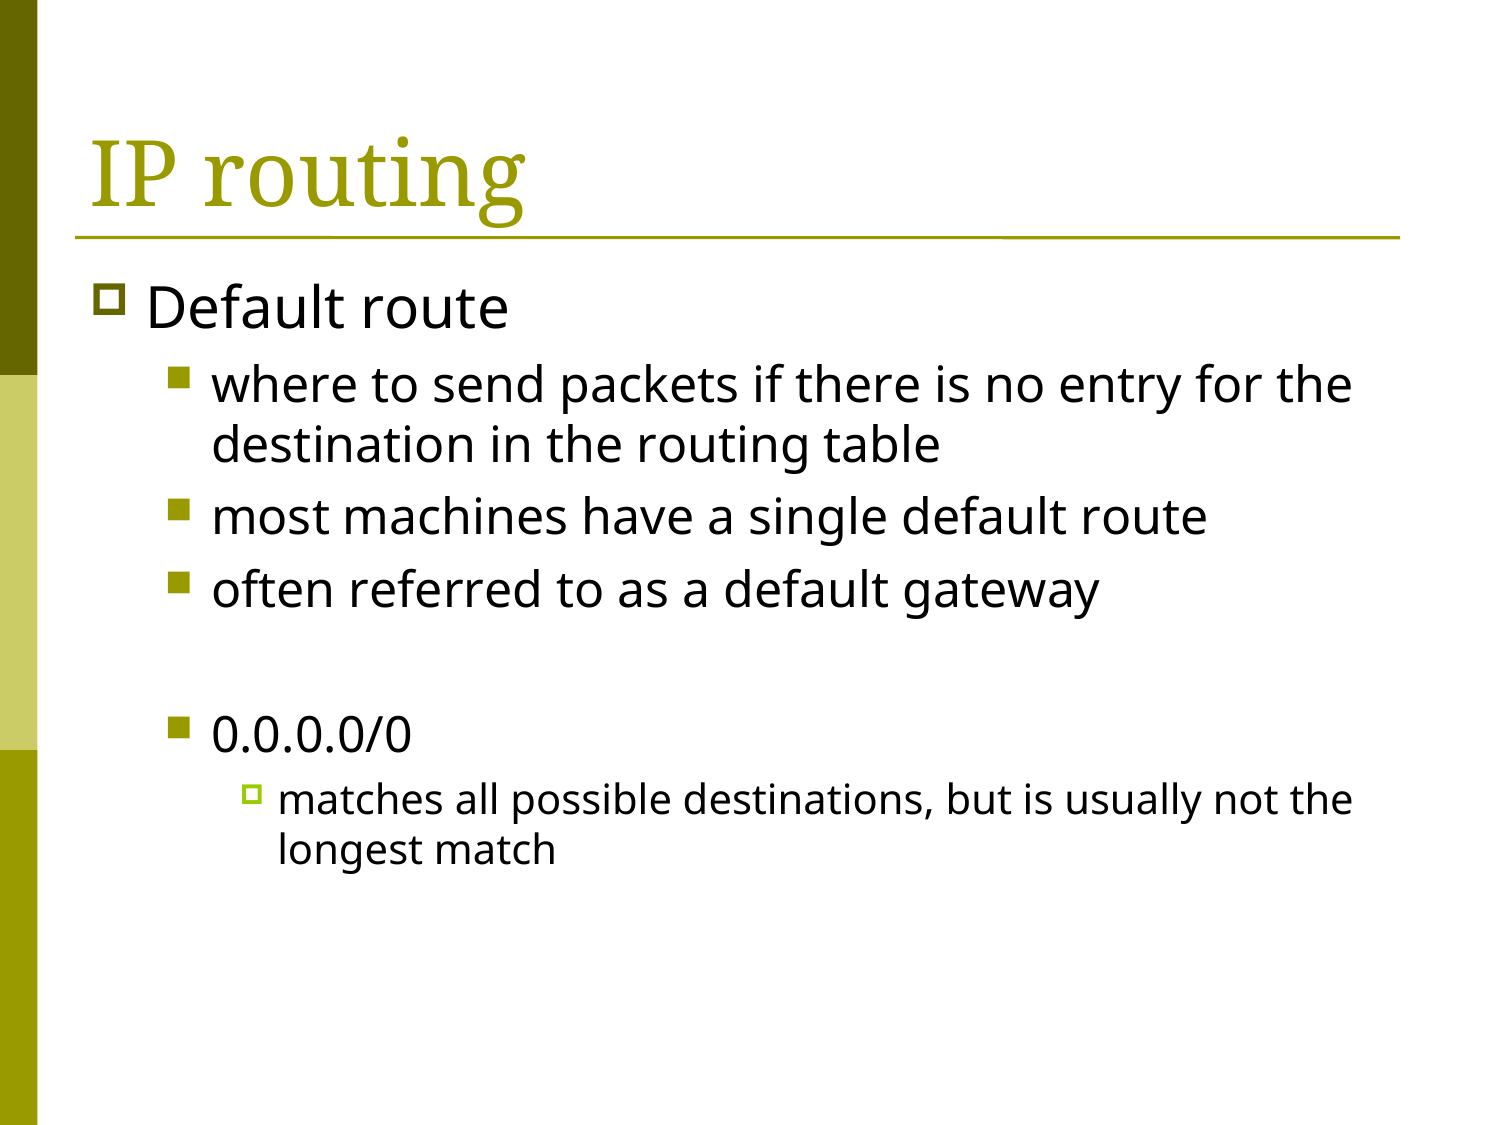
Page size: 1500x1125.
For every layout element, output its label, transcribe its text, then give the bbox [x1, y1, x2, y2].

list Default route where to send packets if there is no entry for the destination in the routing table most machines have a single default route often referred to as a default gateway 0.0.0.0/0 matches all possible destinations, but is usually not the longest match [75, 262, 1426, 1006]
title IP routing [75, 45, 1426, 233]
